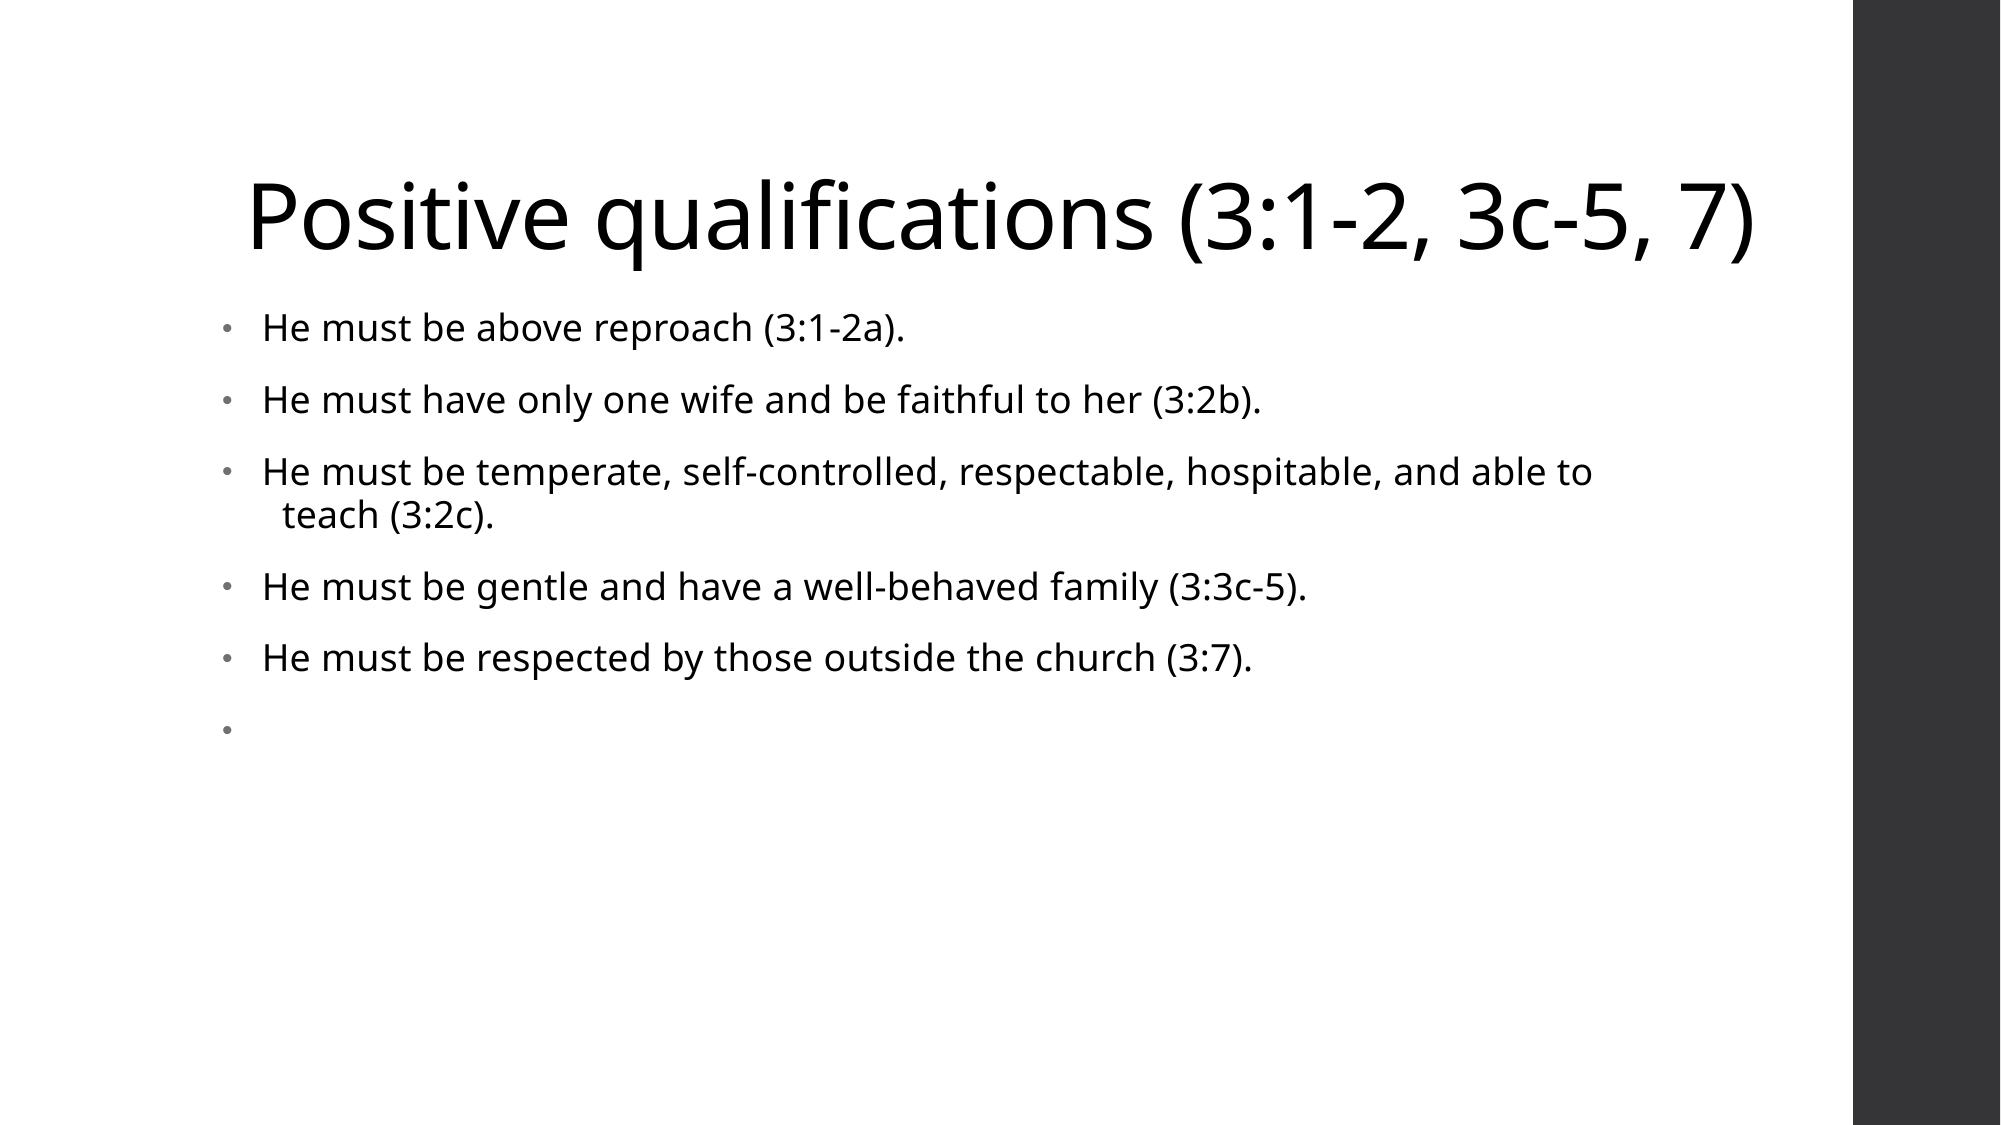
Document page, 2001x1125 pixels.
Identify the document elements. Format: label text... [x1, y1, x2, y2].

title Positive qualifications (3:1-2, 3c-5, 7) [206, 60, 1797, 278]
list He must be above reproach (3:1-2a). He must have only one wife and be faithful to her (3:2b). He must be temperate, self-controlled, respectable, hospitable, and able to teach (3:2c). He must be gentle and have a well-behaved family (3:3c-5). He must be respected by those outside the church (3:7). [206, 299, 1617, 1014]
